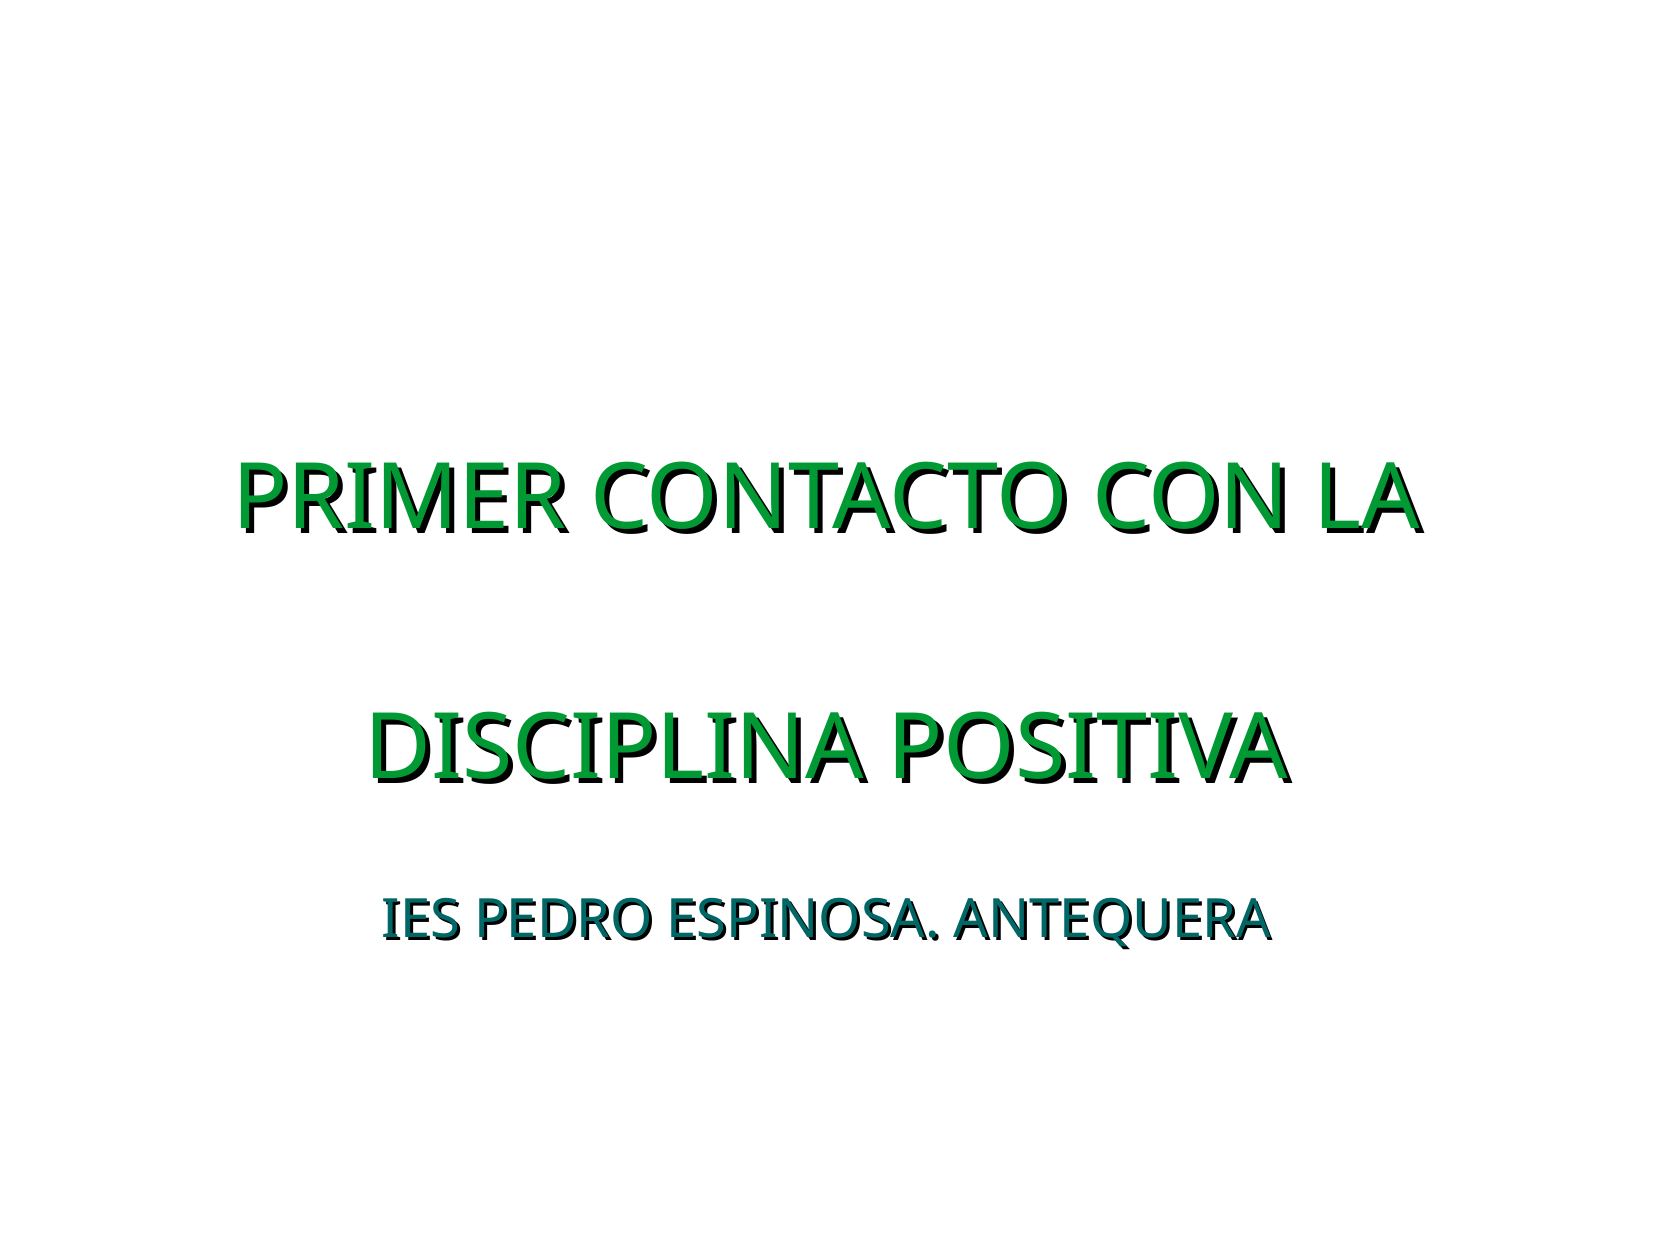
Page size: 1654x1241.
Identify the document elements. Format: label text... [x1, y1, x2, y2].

title PRIMER CONTACTO CON LA DISCIPLINA POSITIVA IES PEDRO ESPINOSA. ANTEQUERA [70, 200, 1583, 1184]
